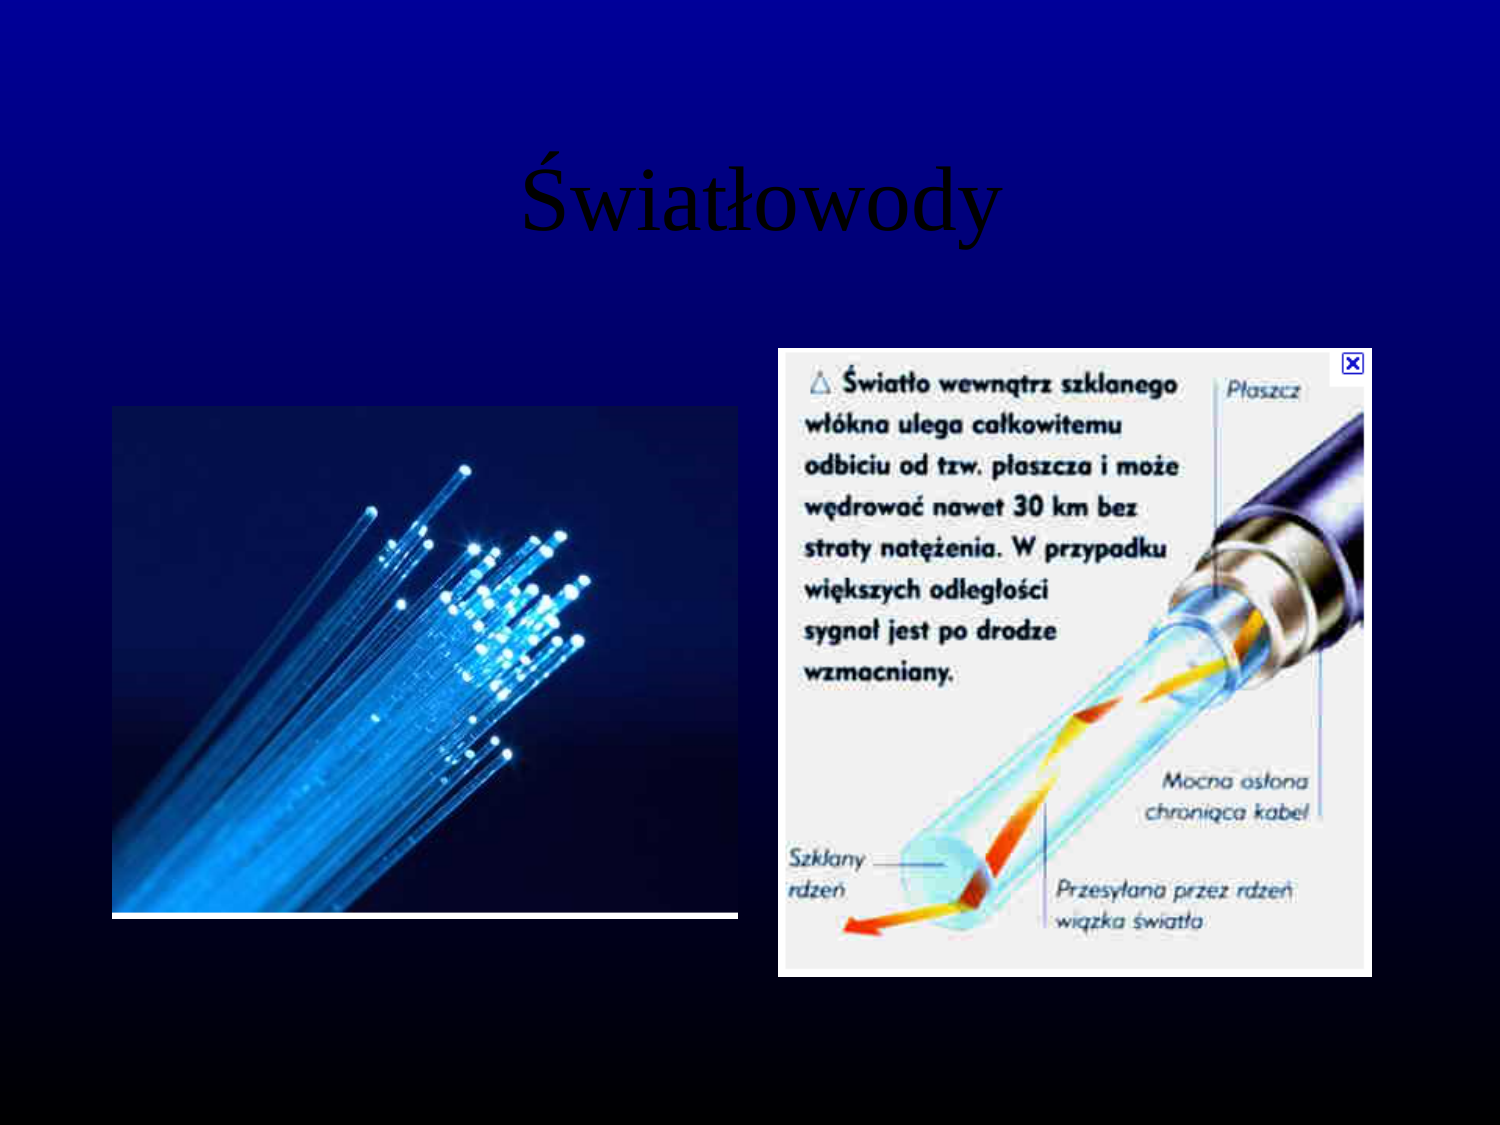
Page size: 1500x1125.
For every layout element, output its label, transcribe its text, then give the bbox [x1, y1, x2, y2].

picture [778, 348, 1372, 977]
text_box Światłowody [112, 99, 1388, 288]
picture [112, 406, 738, 919]
